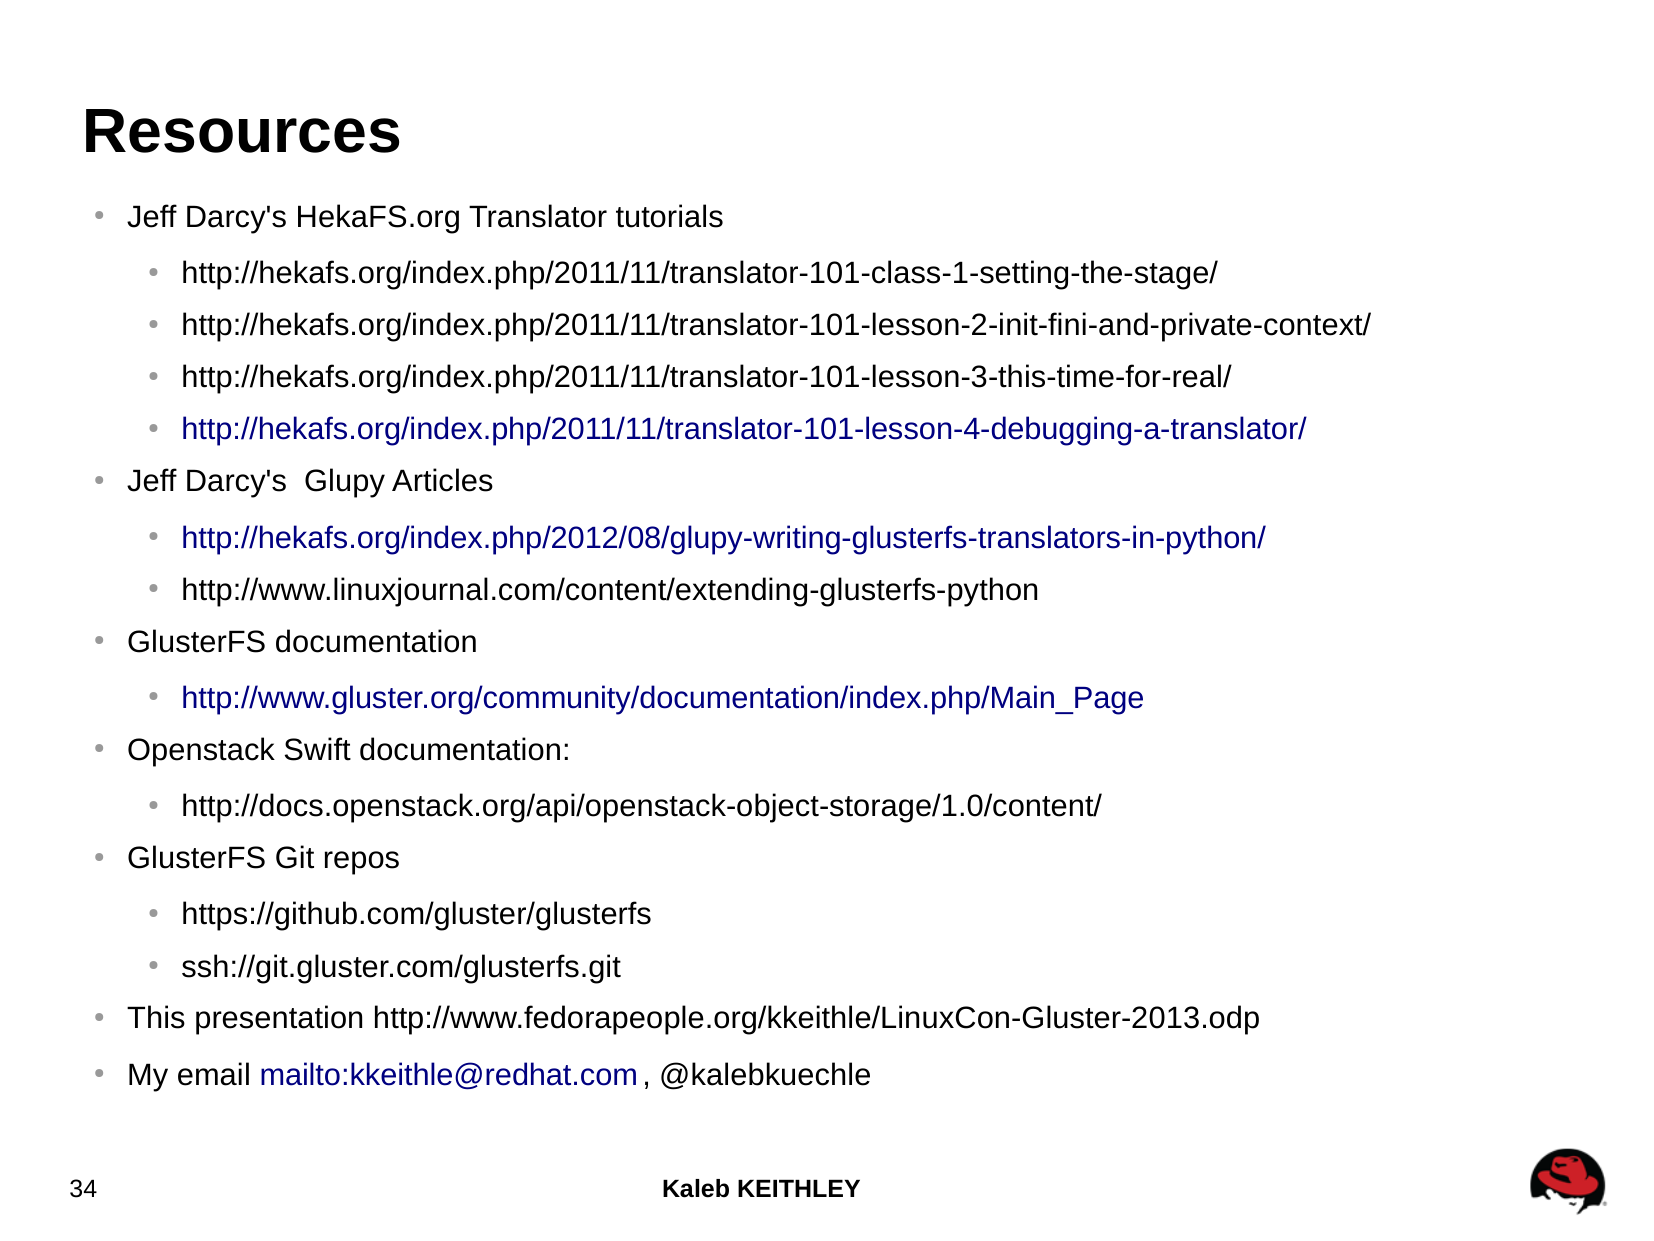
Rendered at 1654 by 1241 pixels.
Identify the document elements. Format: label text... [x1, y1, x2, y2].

picture [1529, 1146, 1613, 1224]
list Jeff Darcy's HekaFS.org Translator tutorials http://hekafs.org/index.php/2011/11/translator-101-class-1-setting-the-stage/ http://hekafs.org/index.php/2011/11/translator-101-lesson-2-init-fini-and-private-context/ http://hekafs.org/index.php/2011/11/translator-101-lesson-3-this-time-for-real/ http://hekafs.org/index.php/2011/11/translator-101-lesson-4-debugging-a-translator/ Jeff Darcy's Glupy Articles http://hekafs.org/index.php/2012/08/glupy-writing-glusterfs-translators-in-python/ http://www.linuxjournal.com/content/extending-glusterfs-python GlusterFS documentation http://www.gluster.org/community/documentation/index.php/Main_Page Openstack Swift documentation: http://docs.openstack.org/api/openstack-object-storage/1.0/content/ GlusterFS Git repos https://github.com/gluster/glusterfs ssh://git.gluster.com/glusterfs.git This presentation http://www.fedorapeople.org/kkeithle/LinuxCon-Gluster-2013.odp My email mailto:kkeithle@redhat.com, @kalebkuechle [82, 199, 1621, 1099]
title Resources [82, 37, 1571, 199]
